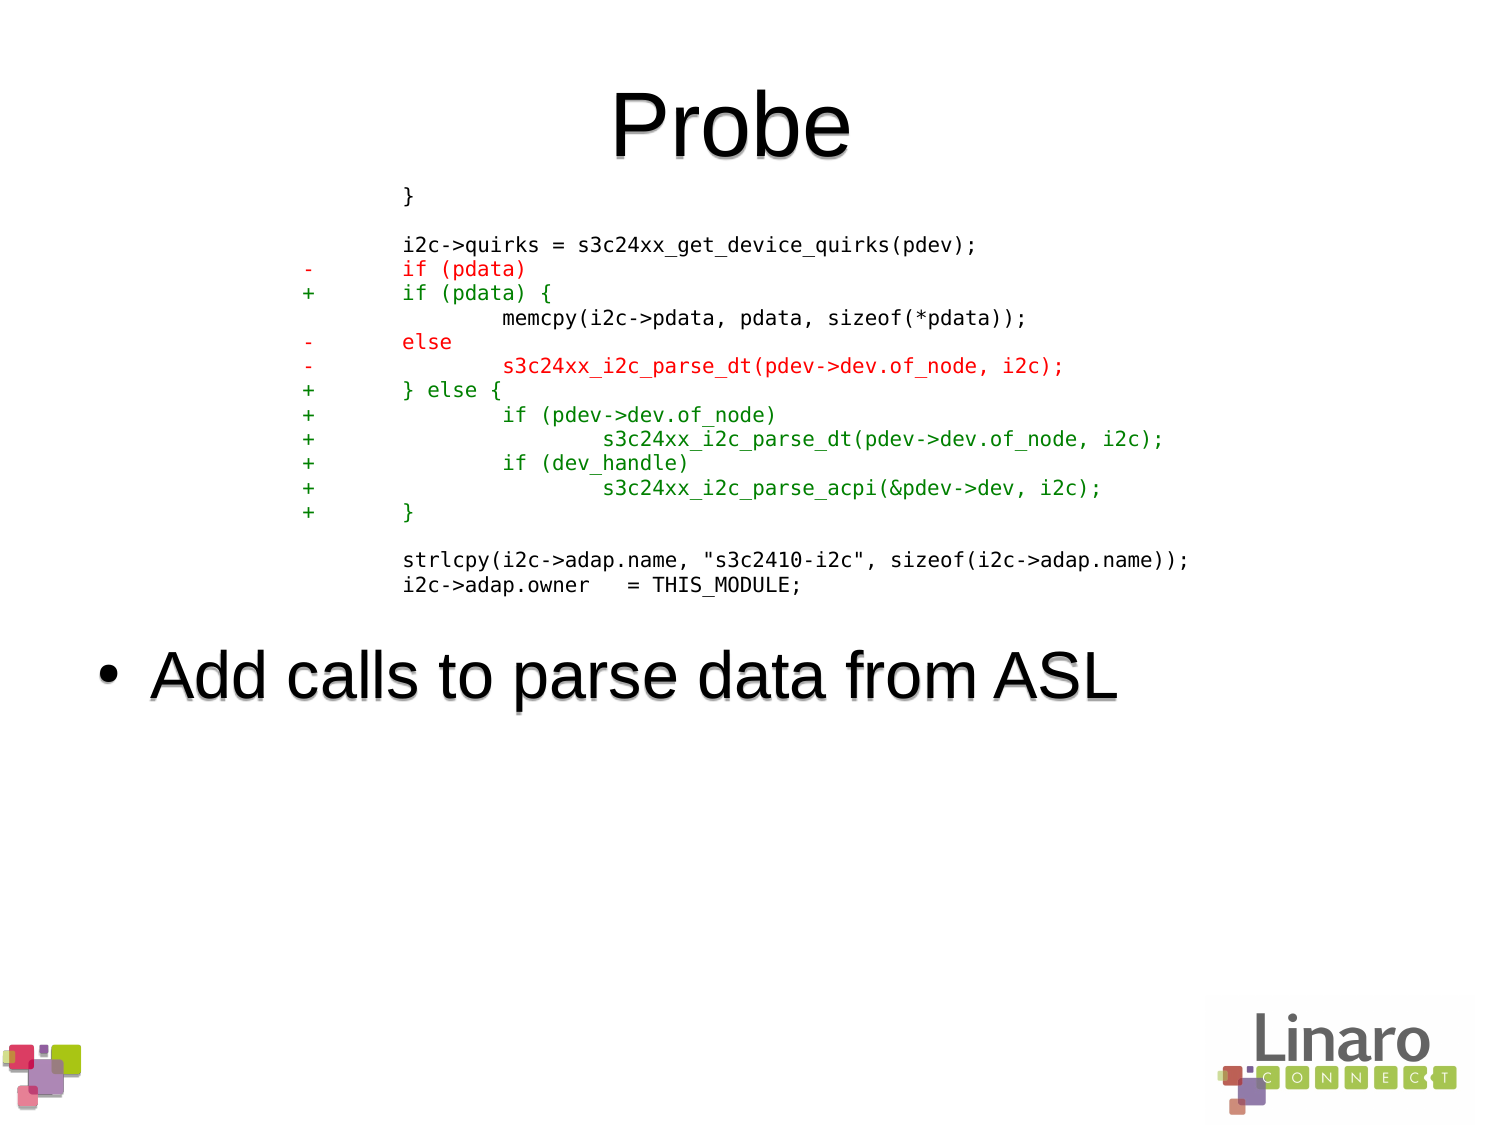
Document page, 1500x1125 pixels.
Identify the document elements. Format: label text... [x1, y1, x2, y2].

title Probe [56, 27, 1407, 223]
text_box } i2c->quirks = s3c24xx_get_device_quirks(pdev); - if (pdata) + if (pdata) { memcpy(i2c->pdata, pdata, sizeof(*pdata)); - else - s3c24xx_i2c_parse_dt(pdev->dev.of_node, i2c); + } else { + if (pdev->dev.of_node) + s3c24xx_i2c_parse_dt(pdev->dev.of_node, i2c); + if (dev_handle) + s3c24xx_i2c_parse_acpi(&pdev->dev, i2c); + } strlcpy(i2c->adap.name, "s3c2410-i2c", sizeof(i2c->adap.name)); i2c->adap.owner = THIS_MODULE; [287, 177, 1205, 605]
list Add calls to parse data from ASL [79, 637, 1430, 949]
picture [1205, 995, 1475, 1125]
picture [0, 1041, 84, 1125]
